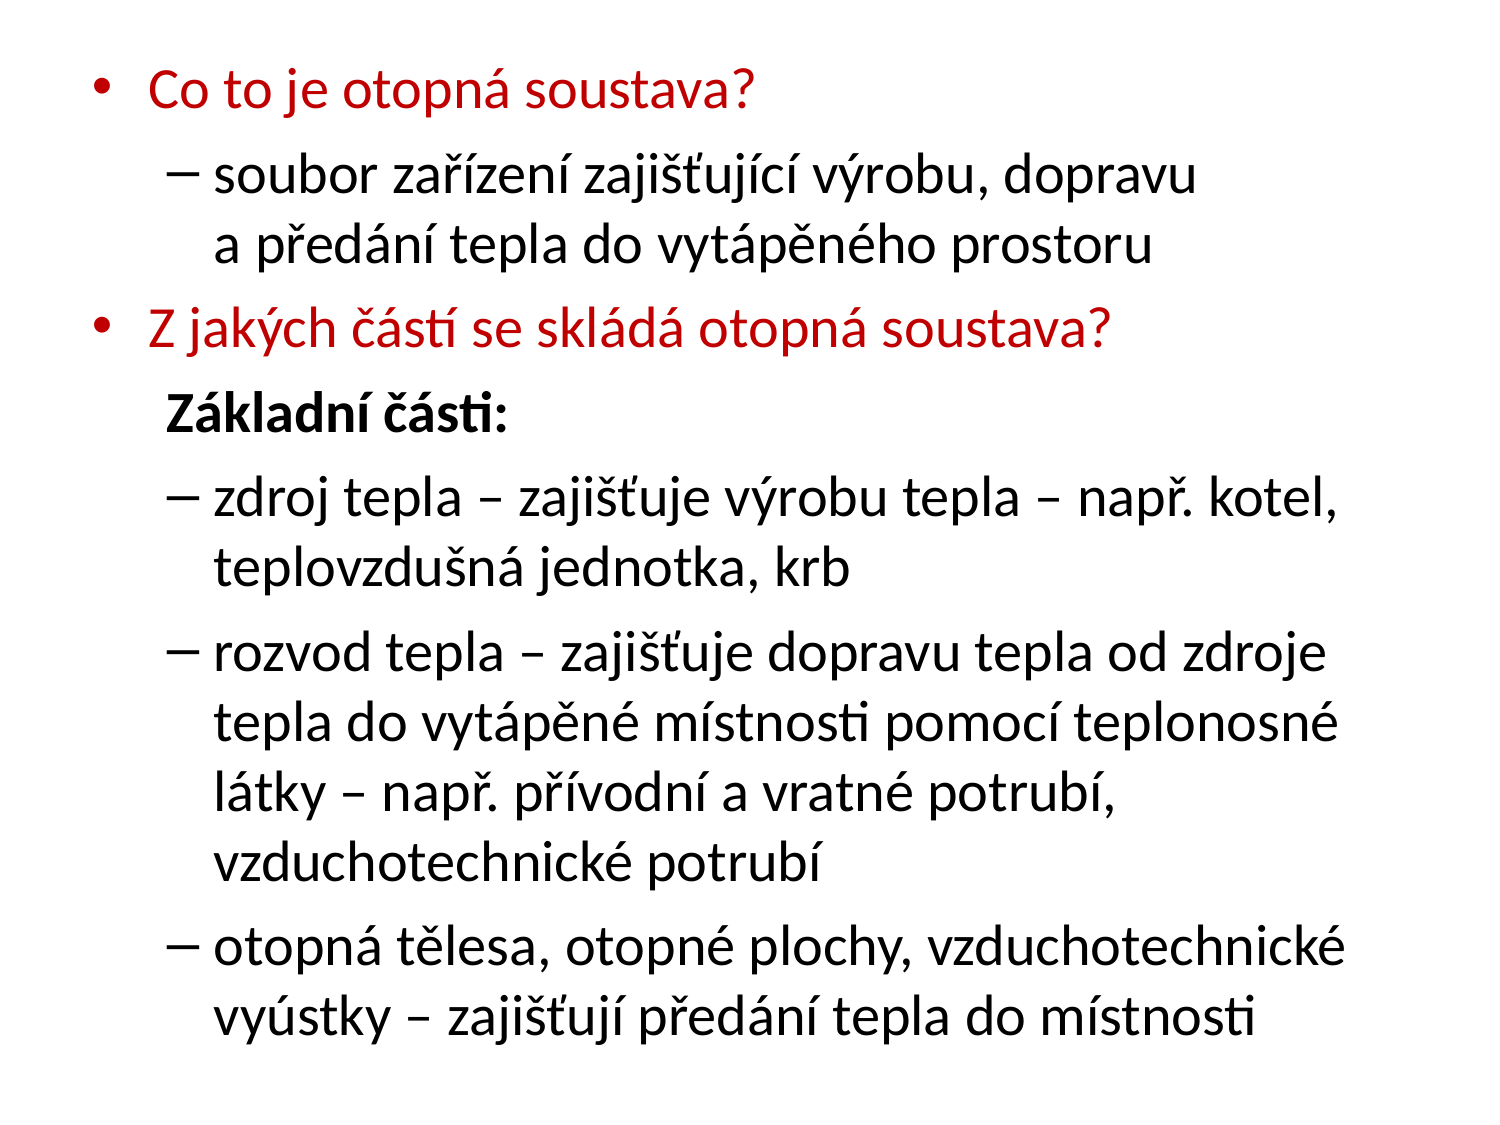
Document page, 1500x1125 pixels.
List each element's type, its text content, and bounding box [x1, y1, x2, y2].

list Co to je otopná soustava? soubor zařízení zajišťující výrobu, dopravu a předání tepla do vytápěného prostoru Z jakých částí se skládá otopná soustava? Základní části: zdroj tepla – zajišťuje výrobu tepla – např. kotel, teplovzdušná jednotka, krb rozvod tepla – zajišťuje dopravu tepla od zdroje tepla do vytápěné místnosti pomocí teplonosné látky – např. přívodní a vratné potrubí, vzduchotechnické potrubí otopná tělesa, otopné plochy, vzduchotechnické vyústky – zajišťují předání tepla do místnosti [76, 42, 1427, 1055]
